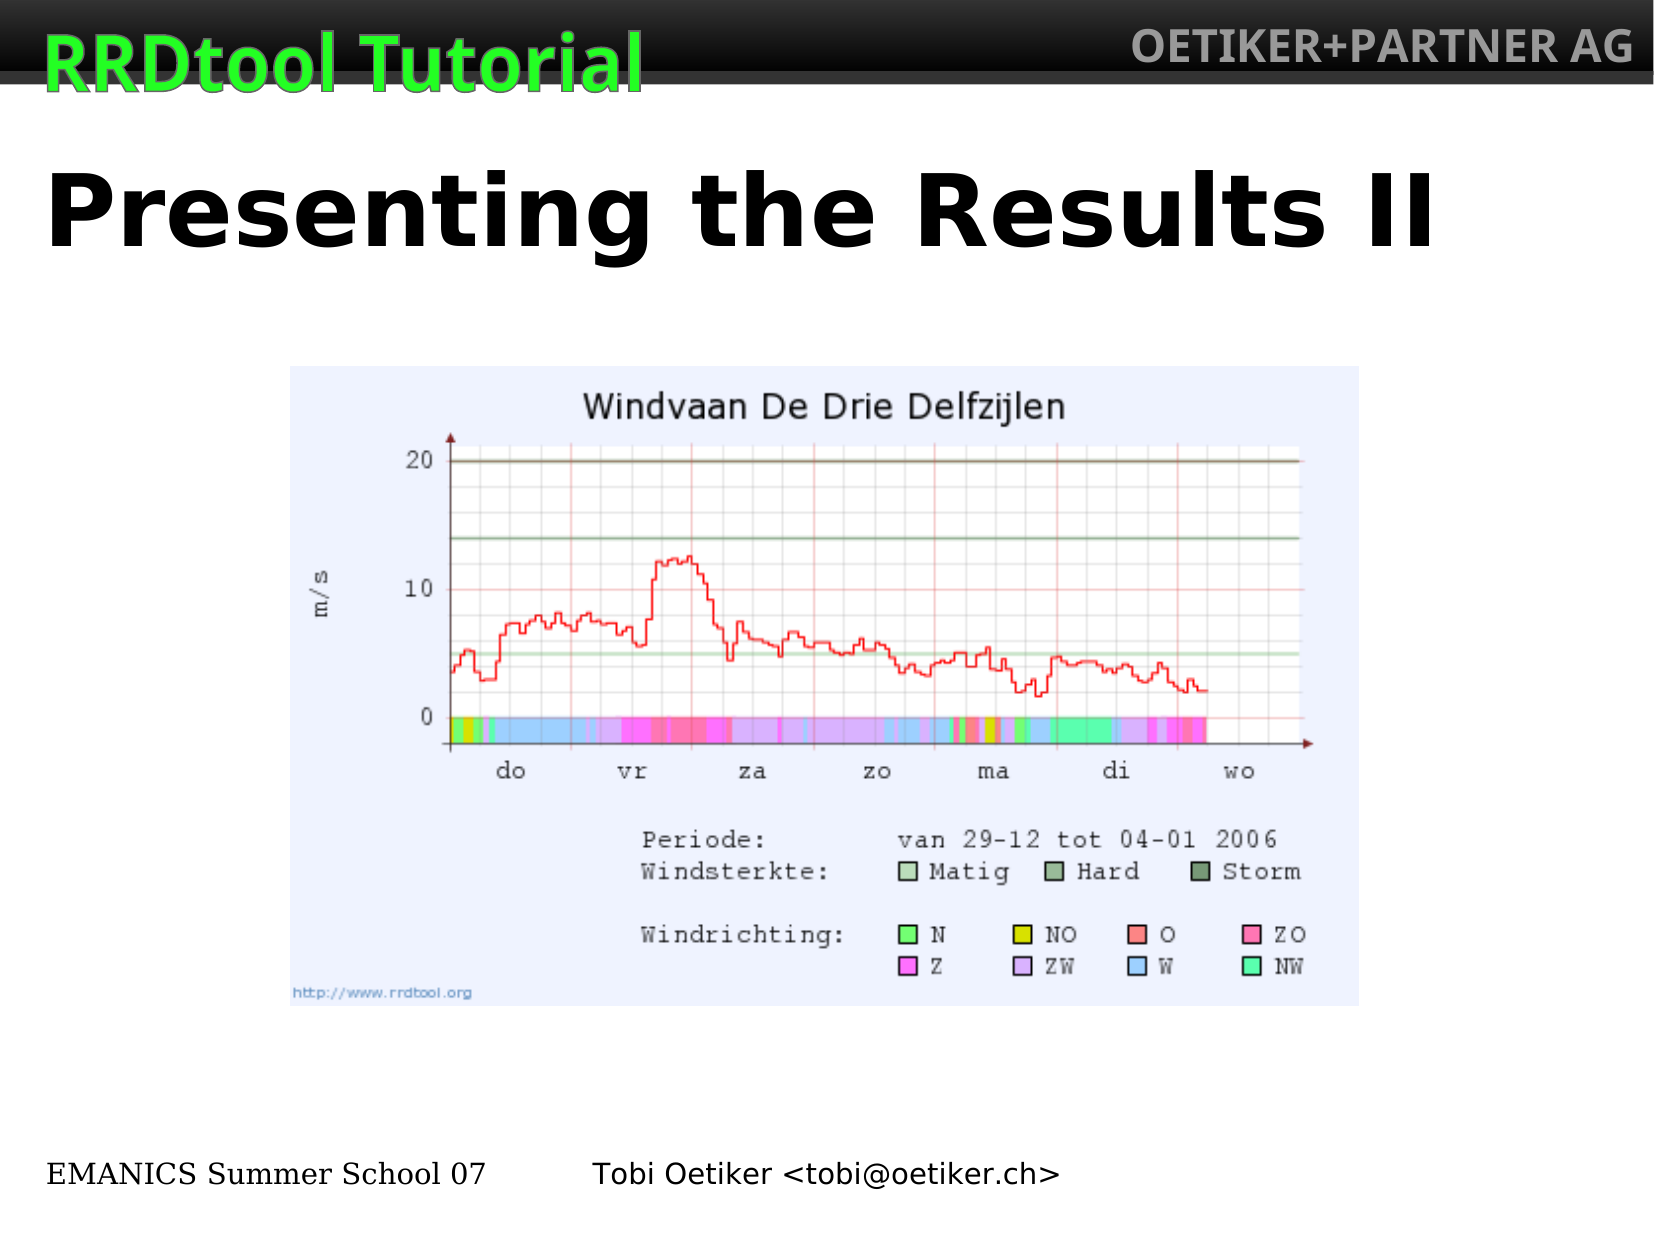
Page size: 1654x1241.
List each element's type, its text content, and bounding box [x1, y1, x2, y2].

picture [290, 366, 1359, 1006]
title Presenting the Results II [43, 137, 1582, 287]
